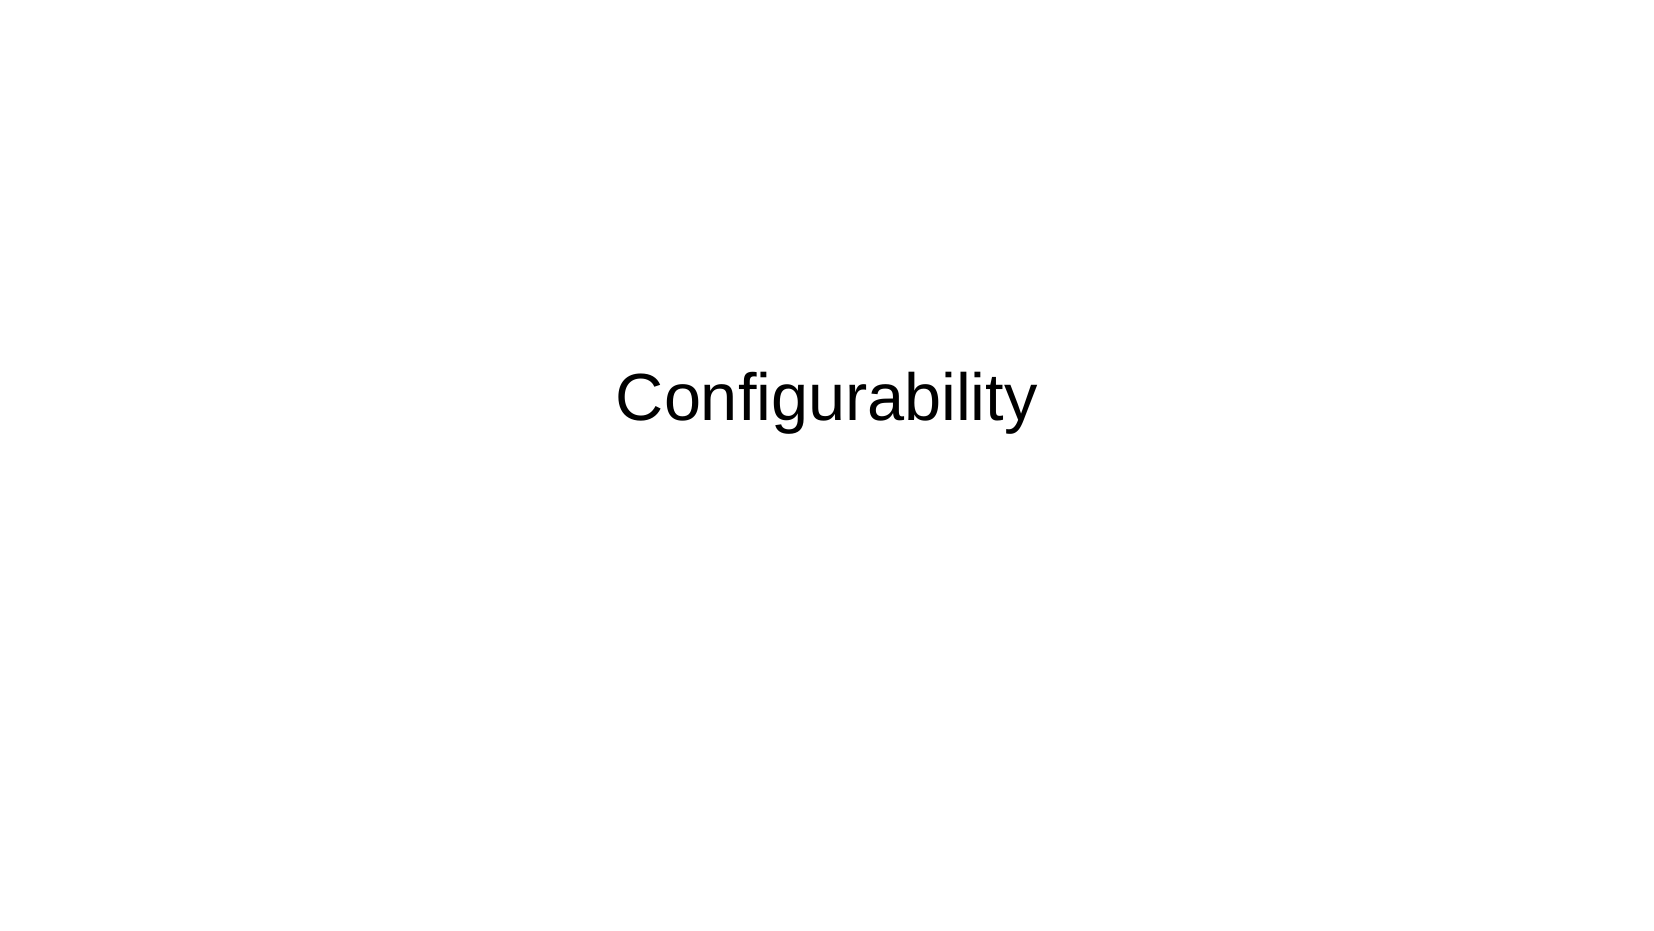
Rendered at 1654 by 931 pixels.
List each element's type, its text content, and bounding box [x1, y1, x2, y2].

subtitle Configurability [82, 37, 1571, 757]
